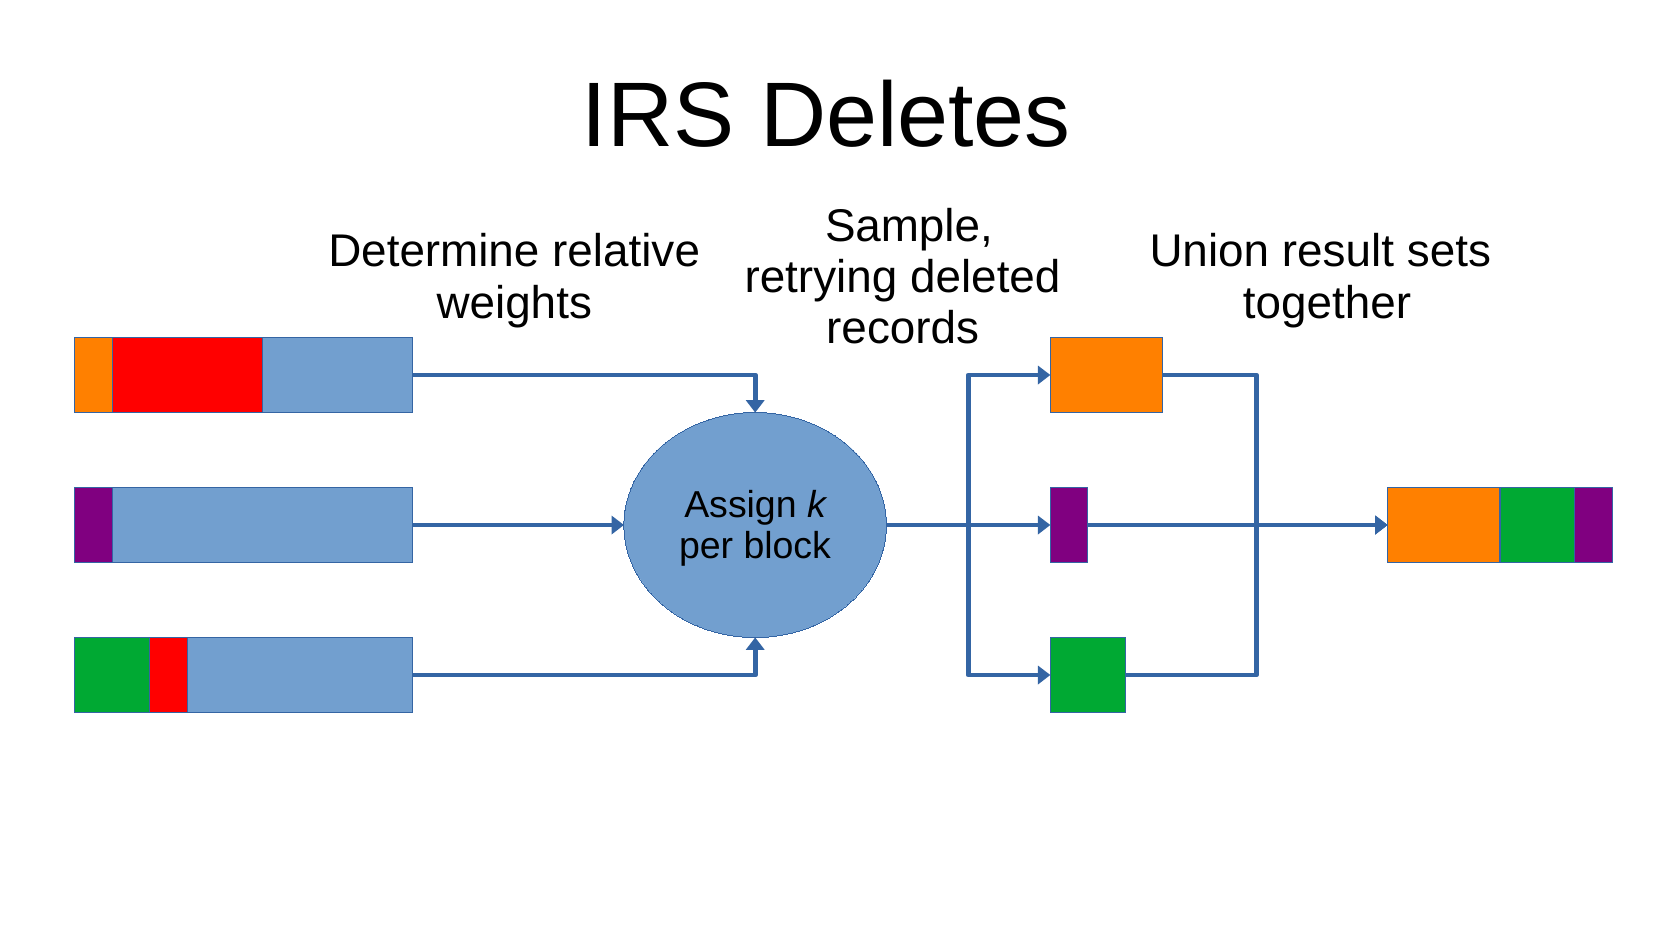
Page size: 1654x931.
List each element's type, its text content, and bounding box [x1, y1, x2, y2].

text_box Union result sets together [1134, 217, 1519, 336]
text_box [74, 637, 413, 713]
text_box [74, 487, 413, 563]
text_box [1050, 337, 1163, 413]
text_box [1387, 487, 1613, 563]
title IRS Deletes [82, 37, 1571, 193]
text_box [1050, 637, 1126, 713]
text_box [74, 337, 413, 413]
text_box Determine relative weights [313, 217, 715, 336]
text_box [1050, 487, 1088, 563]
text_box Sample, retrying deleted records [729, 192, 1088, 361]
text_box Assign k per block [623, 412, 887, 638]
